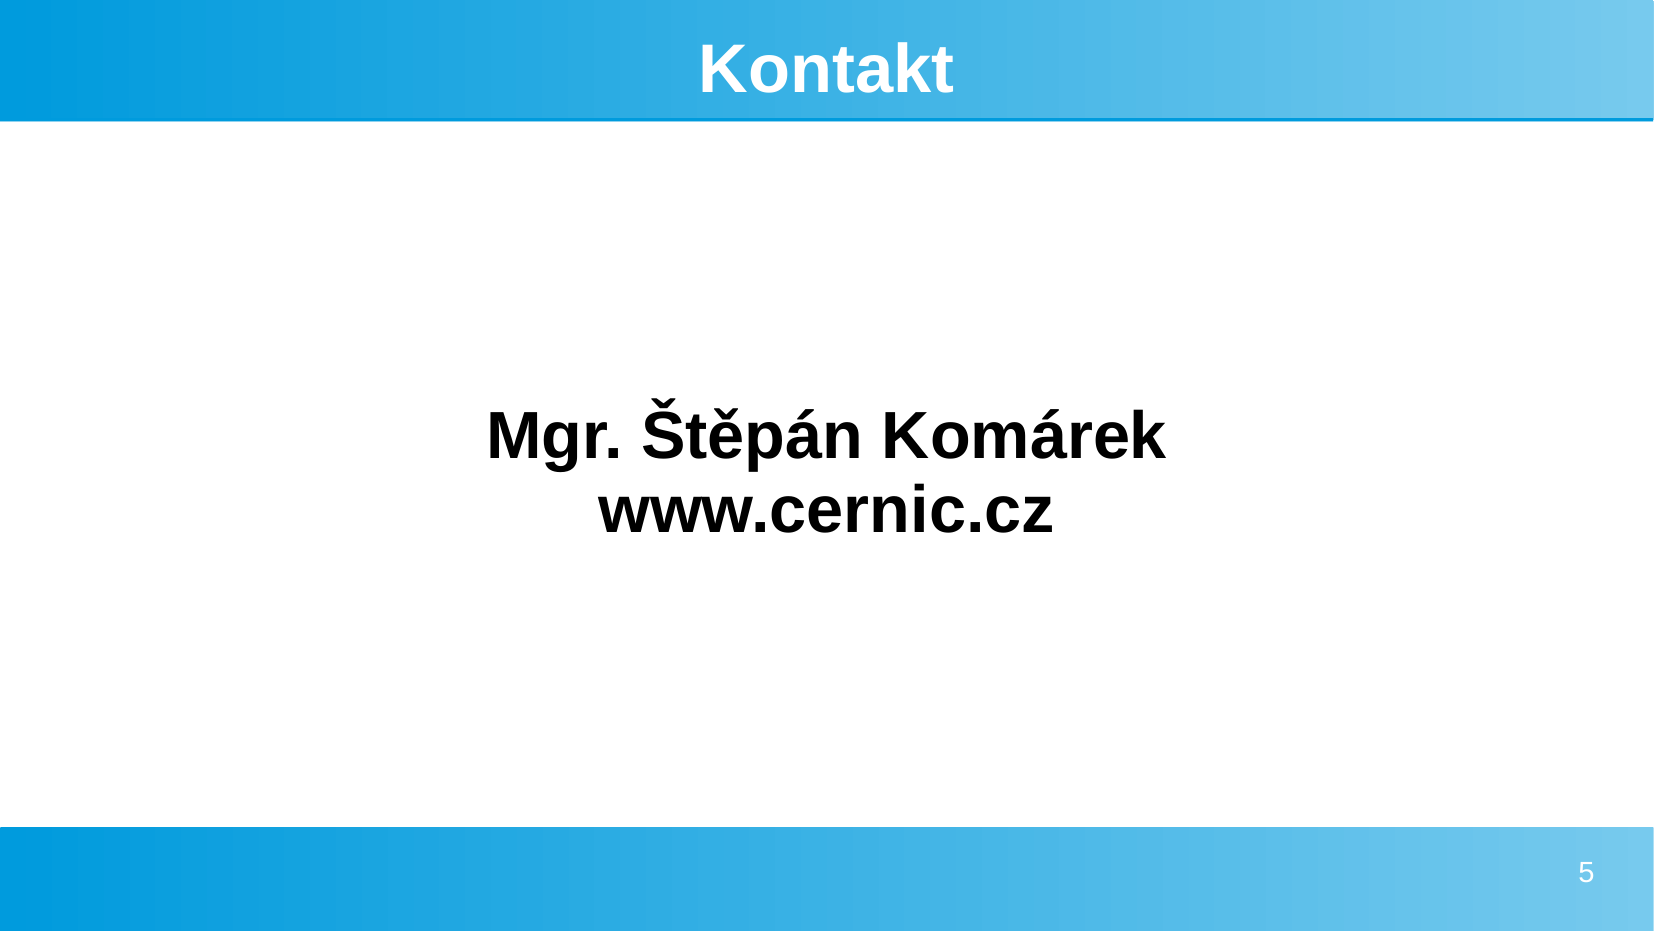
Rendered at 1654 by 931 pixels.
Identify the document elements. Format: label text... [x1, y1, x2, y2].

title Kontakt [59, 29, 1595, 108]
subtitle Mgr. Štěpán Komárek www.cernic.cz [59, 177, 1595, 768]
